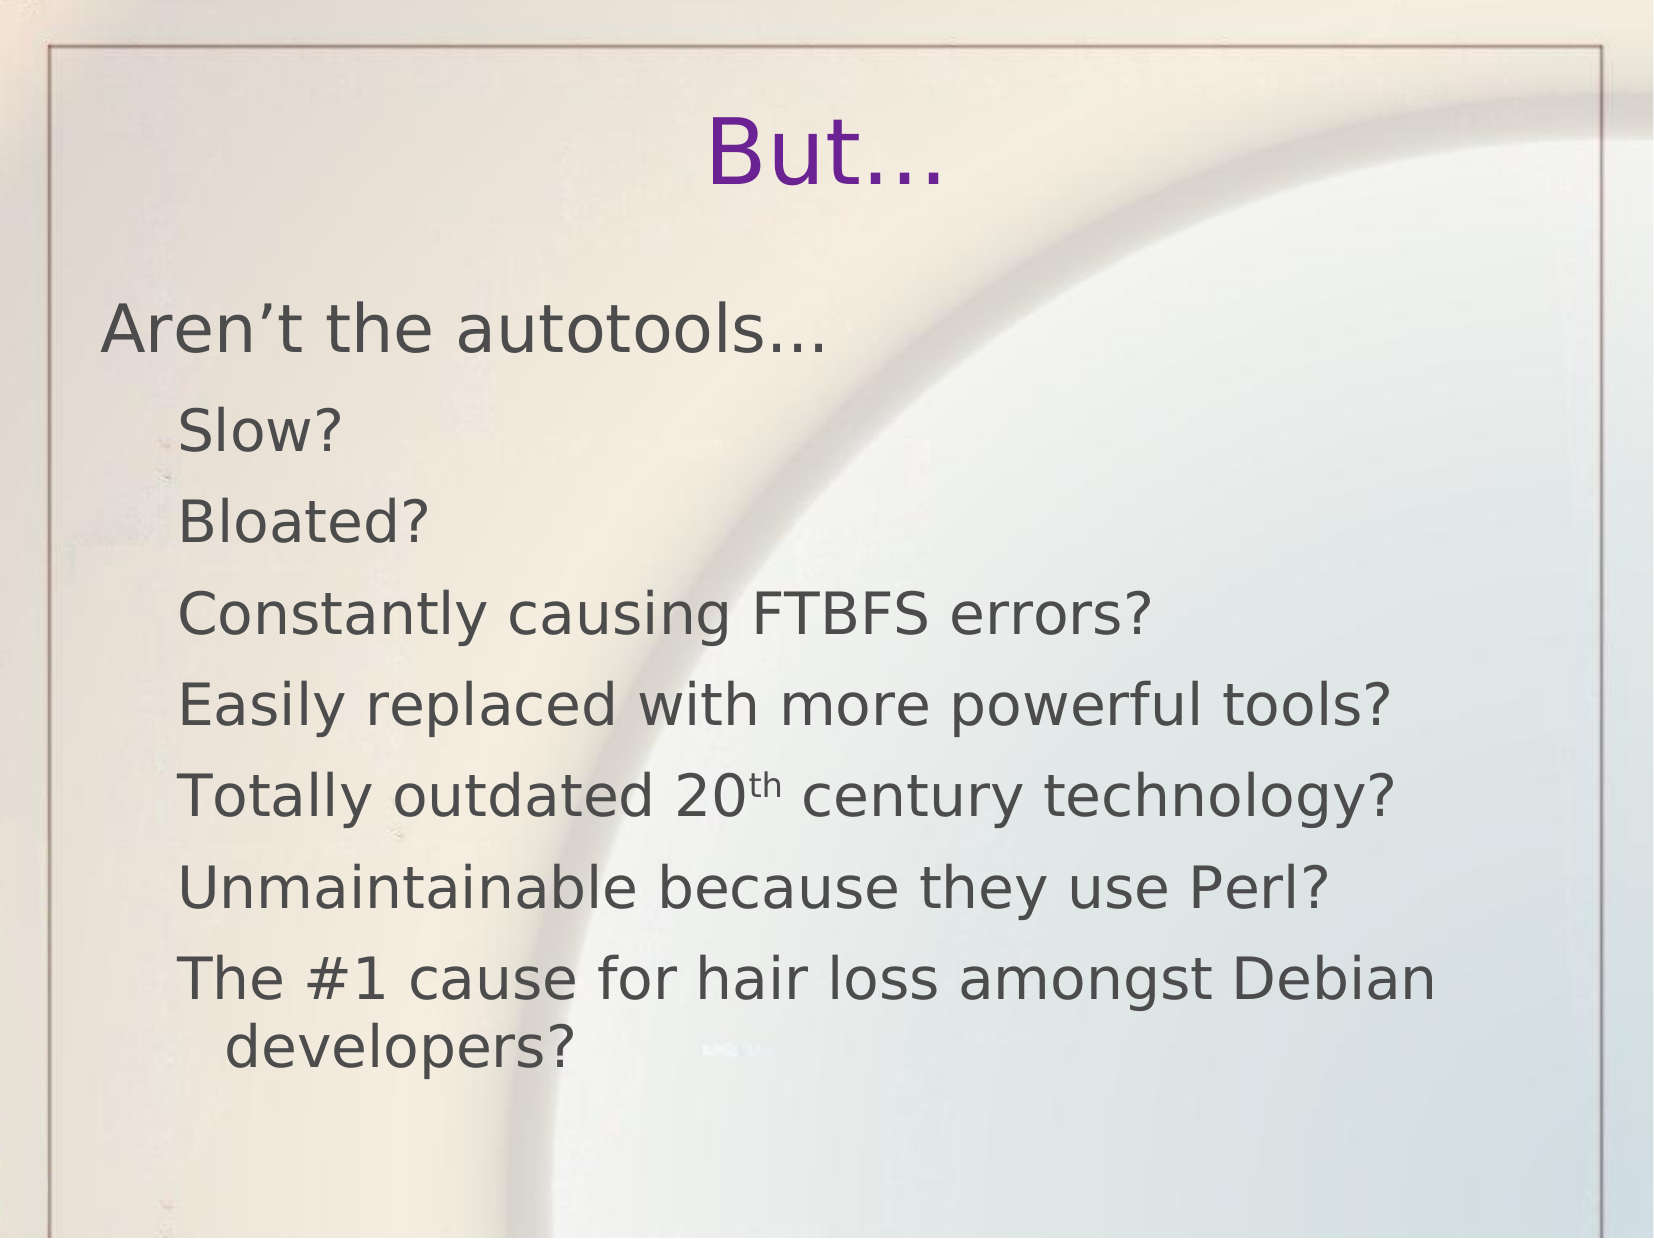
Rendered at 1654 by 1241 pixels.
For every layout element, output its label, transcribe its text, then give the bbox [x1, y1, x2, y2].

list Aren’t the autotools... Slow? Bloated? Constantly causing FTBFS errors? Easily replaced with more powerful tools? Totally outdated 20th century technology? Unmaintainable because they use Perl? The #1 cause for hair loss amongst Debian developers? [82, 290, 1571, 1109]
picture [0, 0, 1654, 1238]
title But... [82, 49, 1571, 257]
